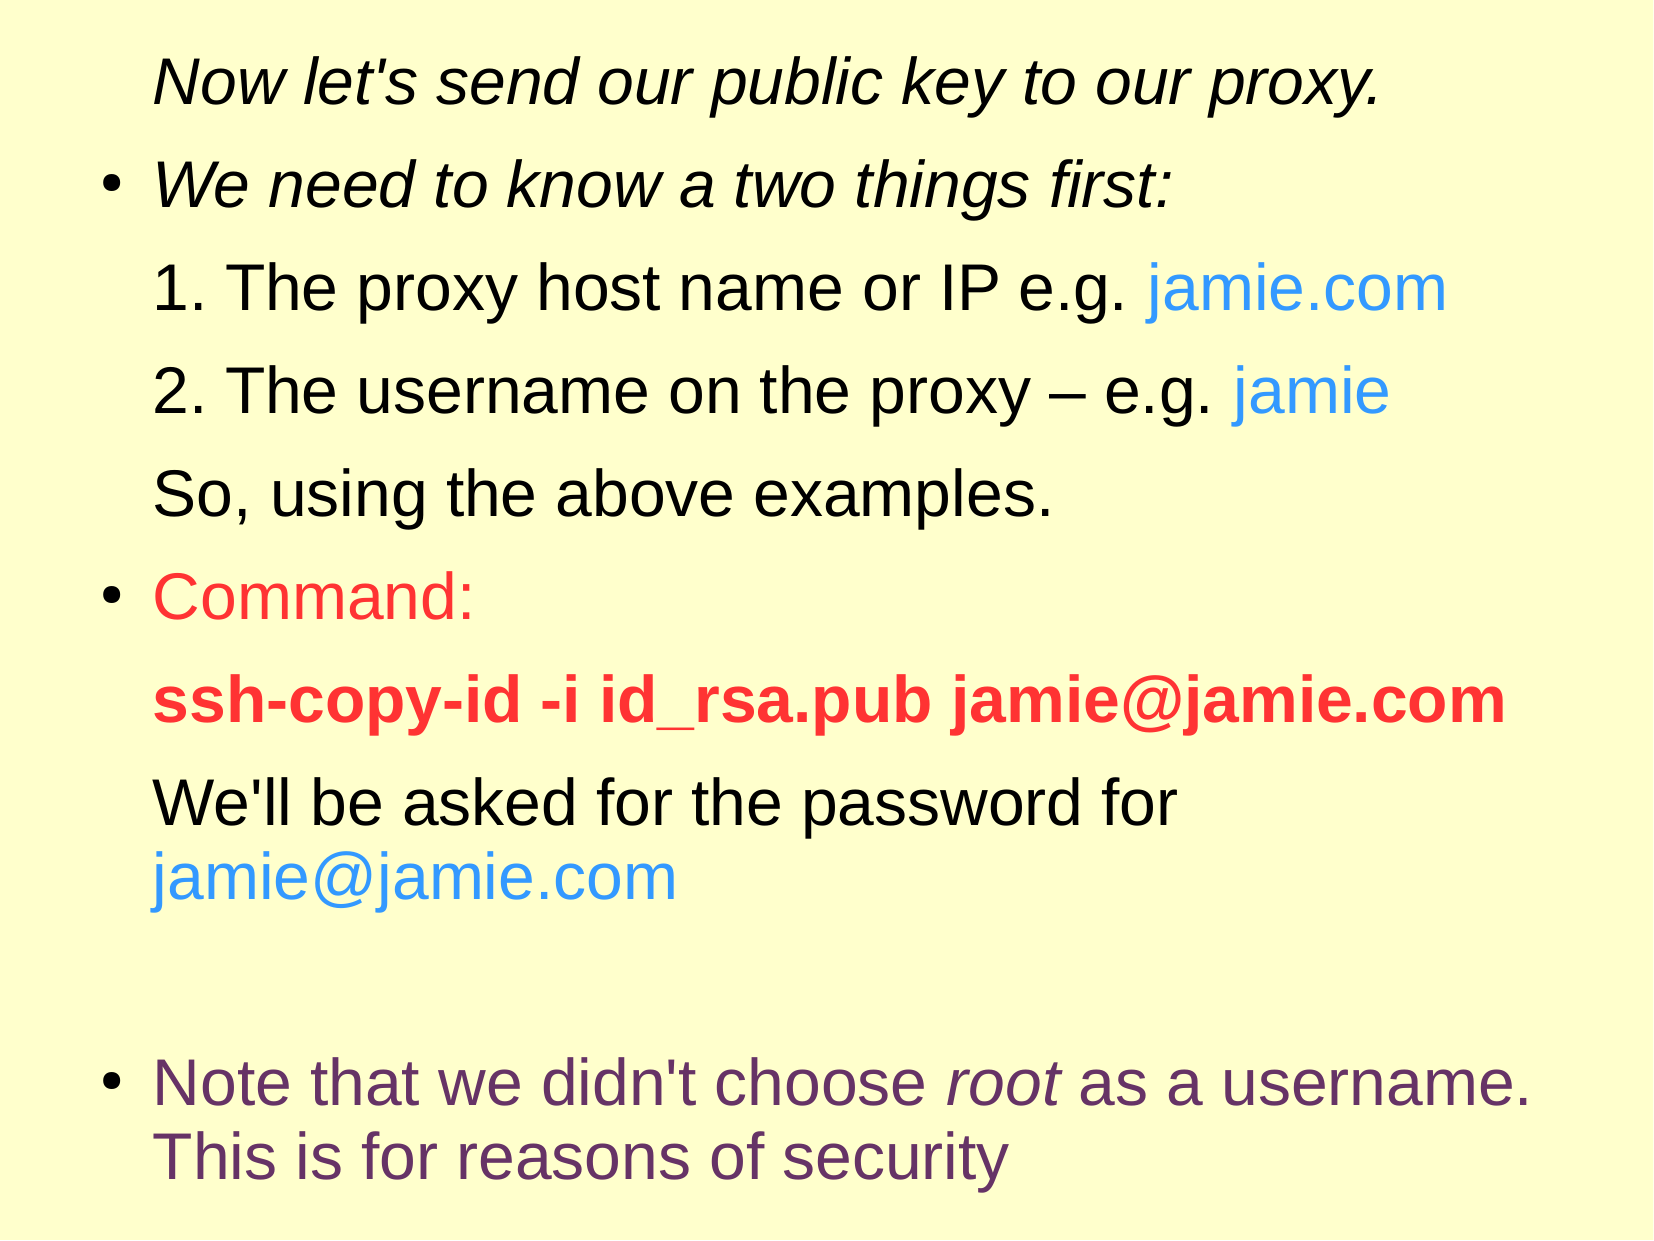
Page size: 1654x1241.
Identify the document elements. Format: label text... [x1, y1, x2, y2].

list Now let's send our public key to our proxy. We need to know a two things first: 1. The proxy host name or IP e.g. jamie.com 2. The username on the proxy – e.g. jamie So, using the above examples. Command: ssh-copy-id -i id_rsa.pub jamie@jamie.com We'll be asked for the password for jamie@jamie.com Note that we didn't choose root as a username. This is for reasons of security [82, 44, 1571, 1194]
